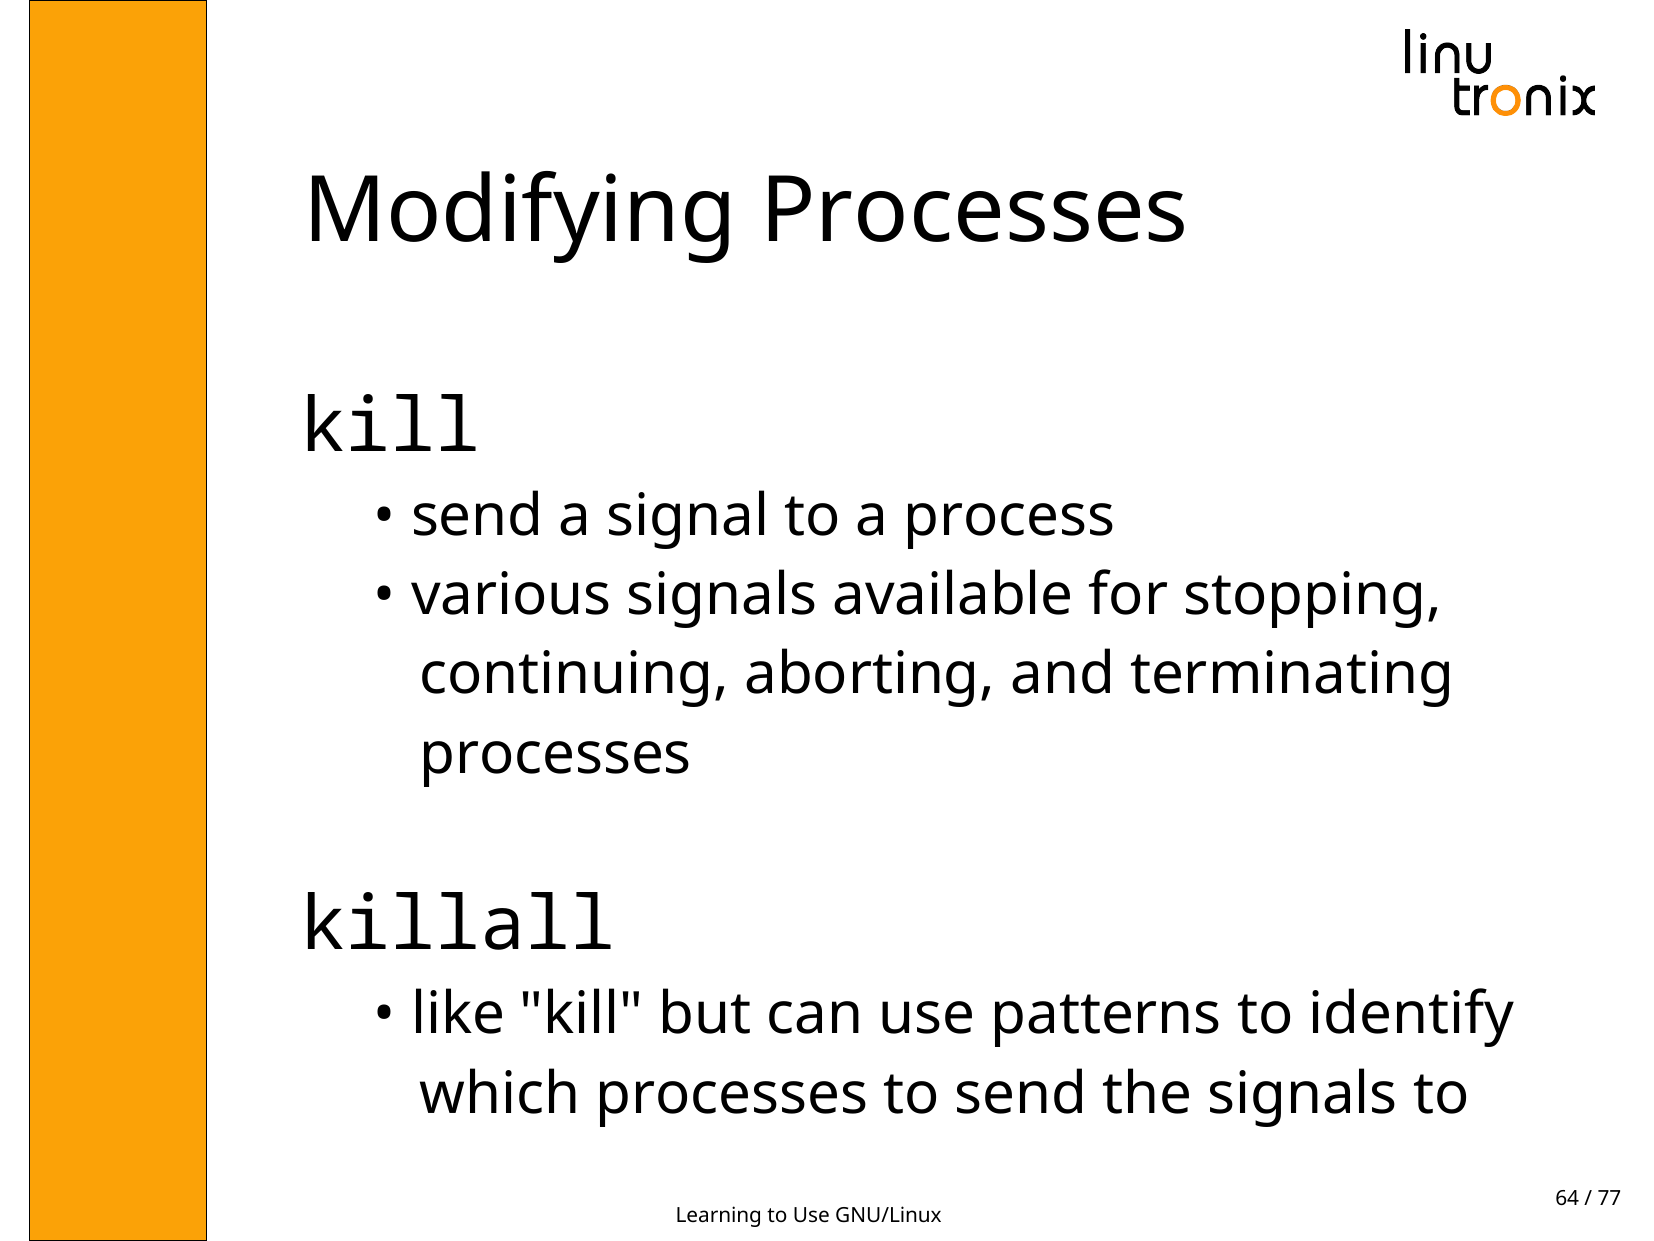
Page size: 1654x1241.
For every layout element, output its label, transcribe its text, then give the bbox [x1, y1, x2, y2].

picture [1405, 29, 1595, 116]
text_box kill • send a signal to a process • various signals available for stopping, continuing, aborting, and terminating processes killall • like "kill" but can use patterns to identify which processes to send the signals to [300, 370, 1618, 1020]
text_box Modifying Processes [303, 143, 1231, 263]
